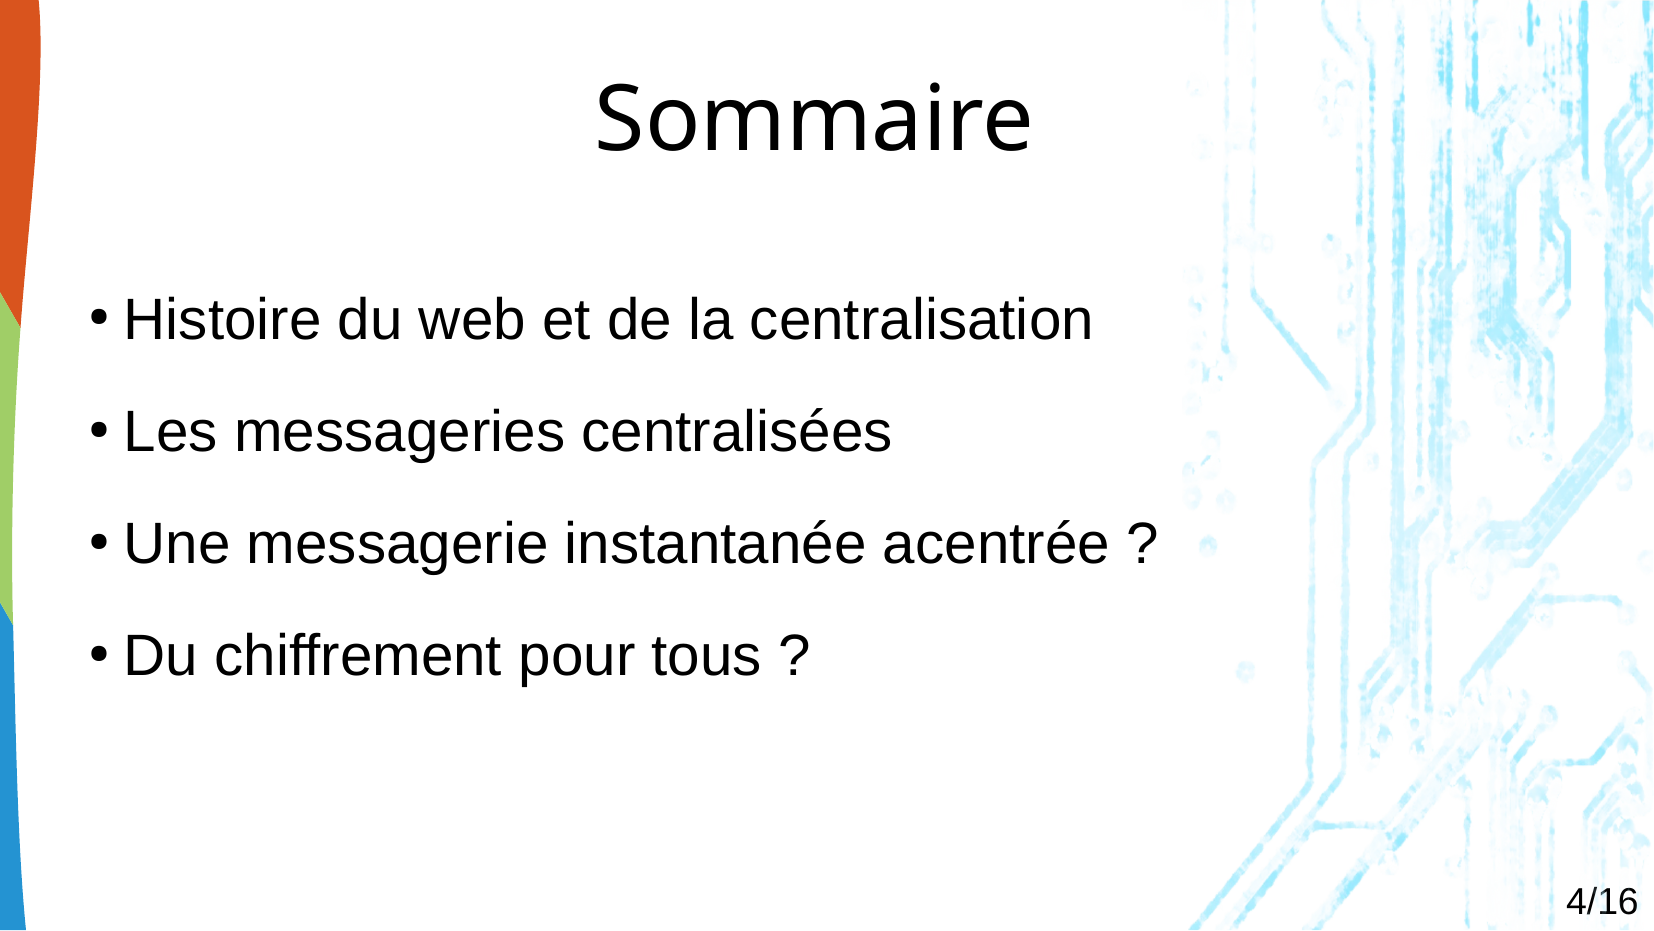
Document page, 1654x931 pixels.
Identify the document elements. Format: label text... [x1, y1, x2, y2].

subtitle Histoire du web et de la centralisation Les messageries centralisées Une messagerie instantanée acentrée ? Du chiffrement pour tous ? [88, 217, 1577, 757]
picture [1183, 1, 1654, 931]
title Sommaire [59, 37, 1571, 193]
